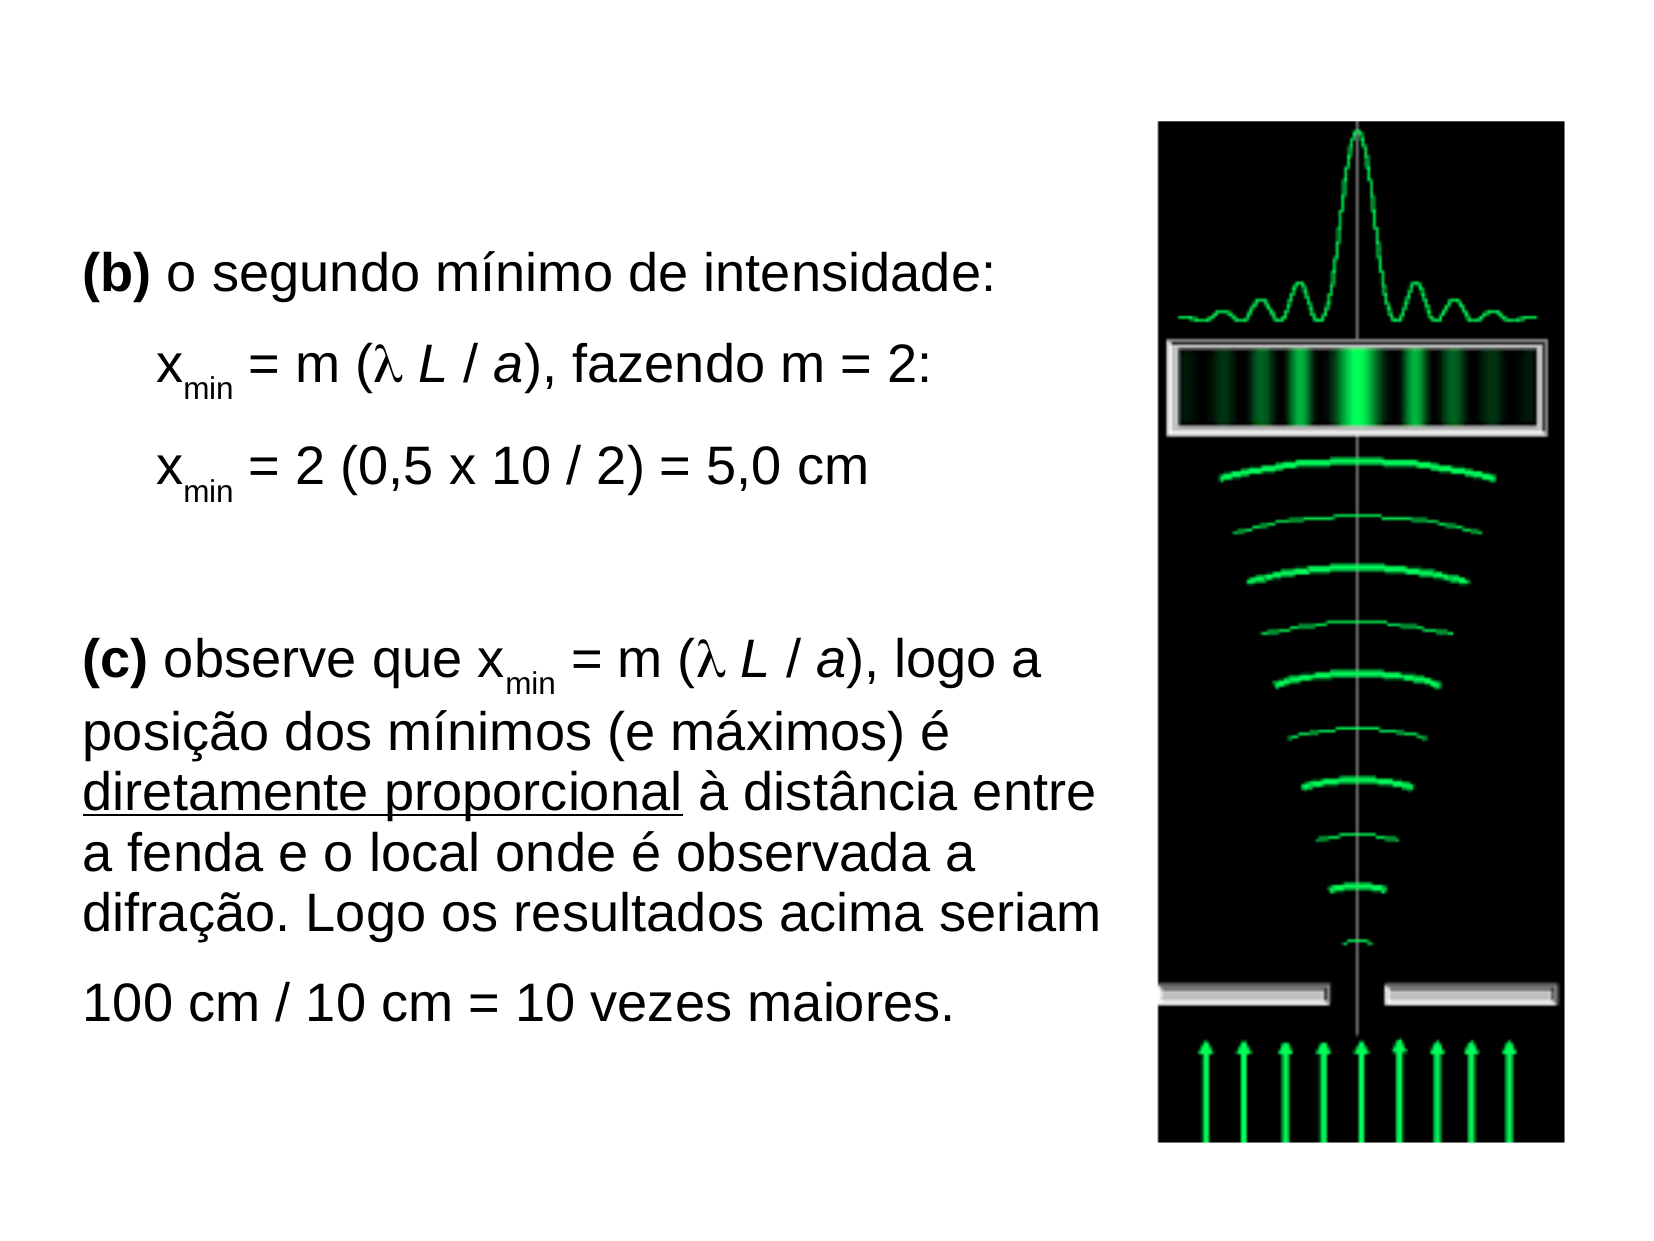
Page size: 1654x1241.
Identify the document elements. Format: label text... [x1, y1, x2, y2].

picture [1157, 120, 1565, 1144]
list (b) o segundo mínimo de intensidade: xmin = m (l L / a), fazendo m = 2: xmin = 2 (0,5 x 10 / 2) = 5,0 cm (c) observe que xmin = m (l L / a), logo a posição dos mínimos (e máximos) é diretamente proporcional à distância entre a fenda e o local onde é observada a difração. Logo os resultados acima seriam 100 cm / 10 cm = 10 vezes maiores. [82, 242, 1123, 1052]
